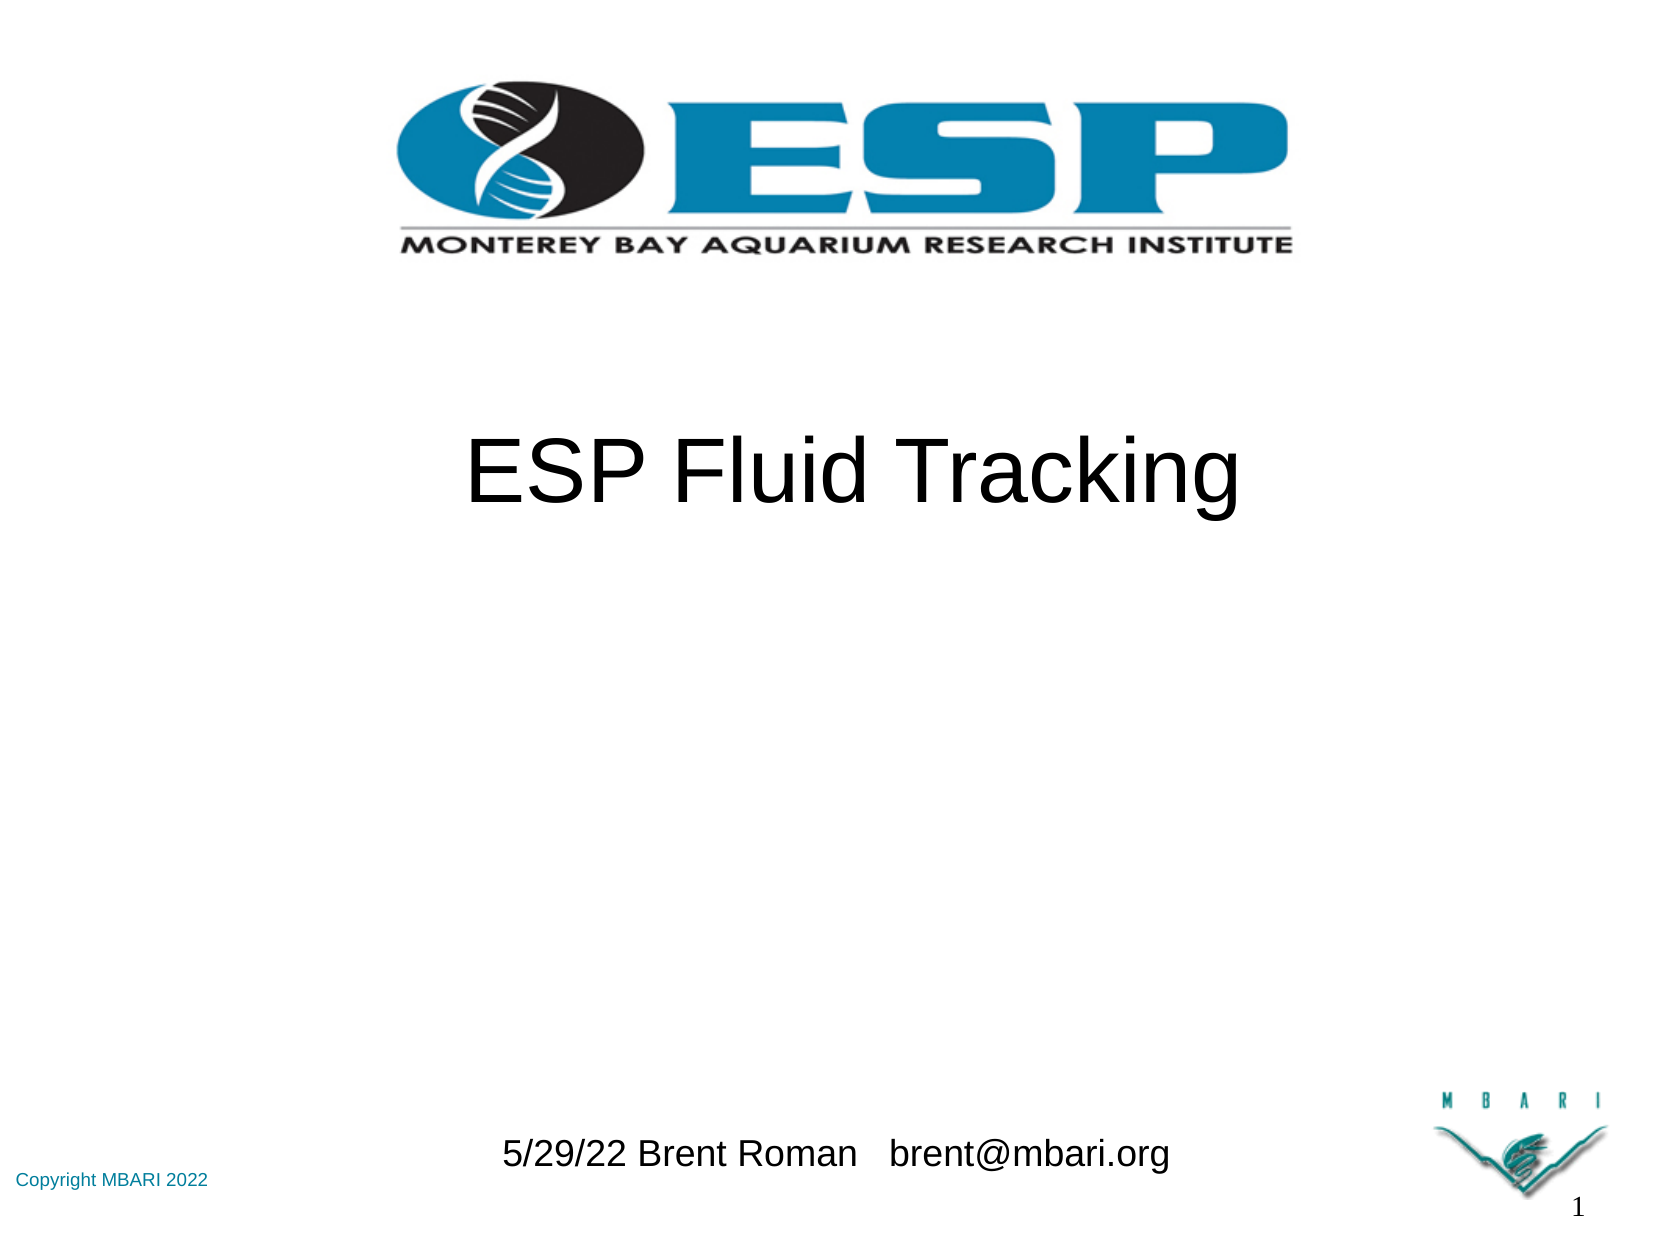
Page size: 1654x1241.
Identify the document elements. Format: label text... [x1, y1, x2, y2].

text_box ESP Fluid Tracking [450, 412, 1264, 633]
picture [375, 74, 1313, 263]
picture [1426, 1091, 1613, 1200]
text_box 5/29/22 Brent Roman brent@mbari.org [487, 1125, 1186, 1182]
